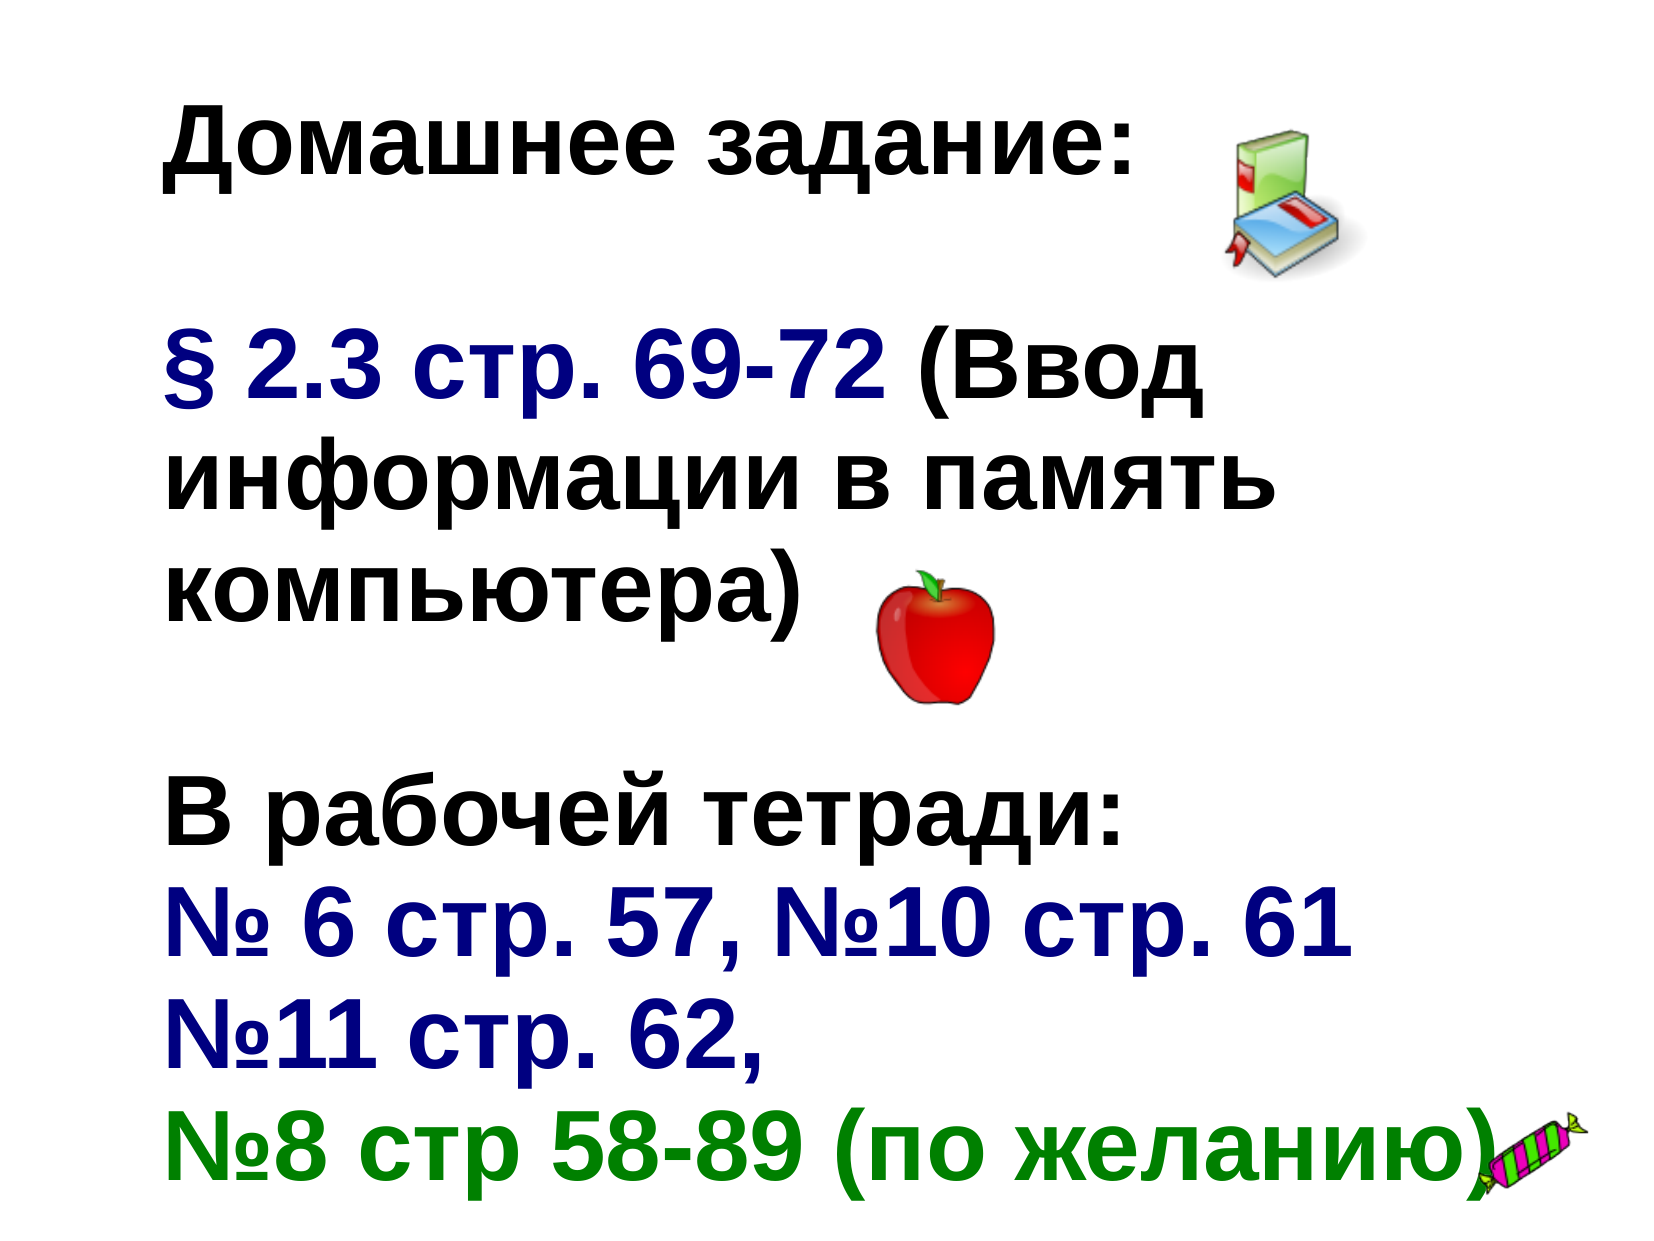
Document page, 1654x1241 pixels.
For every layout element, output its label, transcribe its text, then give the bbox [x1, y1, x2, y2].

text_box Домашнее задание: § 2.3 стр. 69-72 (Ввод информации в память компьютера) В рабочей тетради: № 6 стр. 57, №10 стр. 61 №11 стр. 62, №8 стр 58-89 (по желанию). [147, 76, 1595, 1241]
picture [1469, 1085, 1595, 1211]
picture [1216, 118, 1372, 296]
picture [873, 566, 999, 710]
